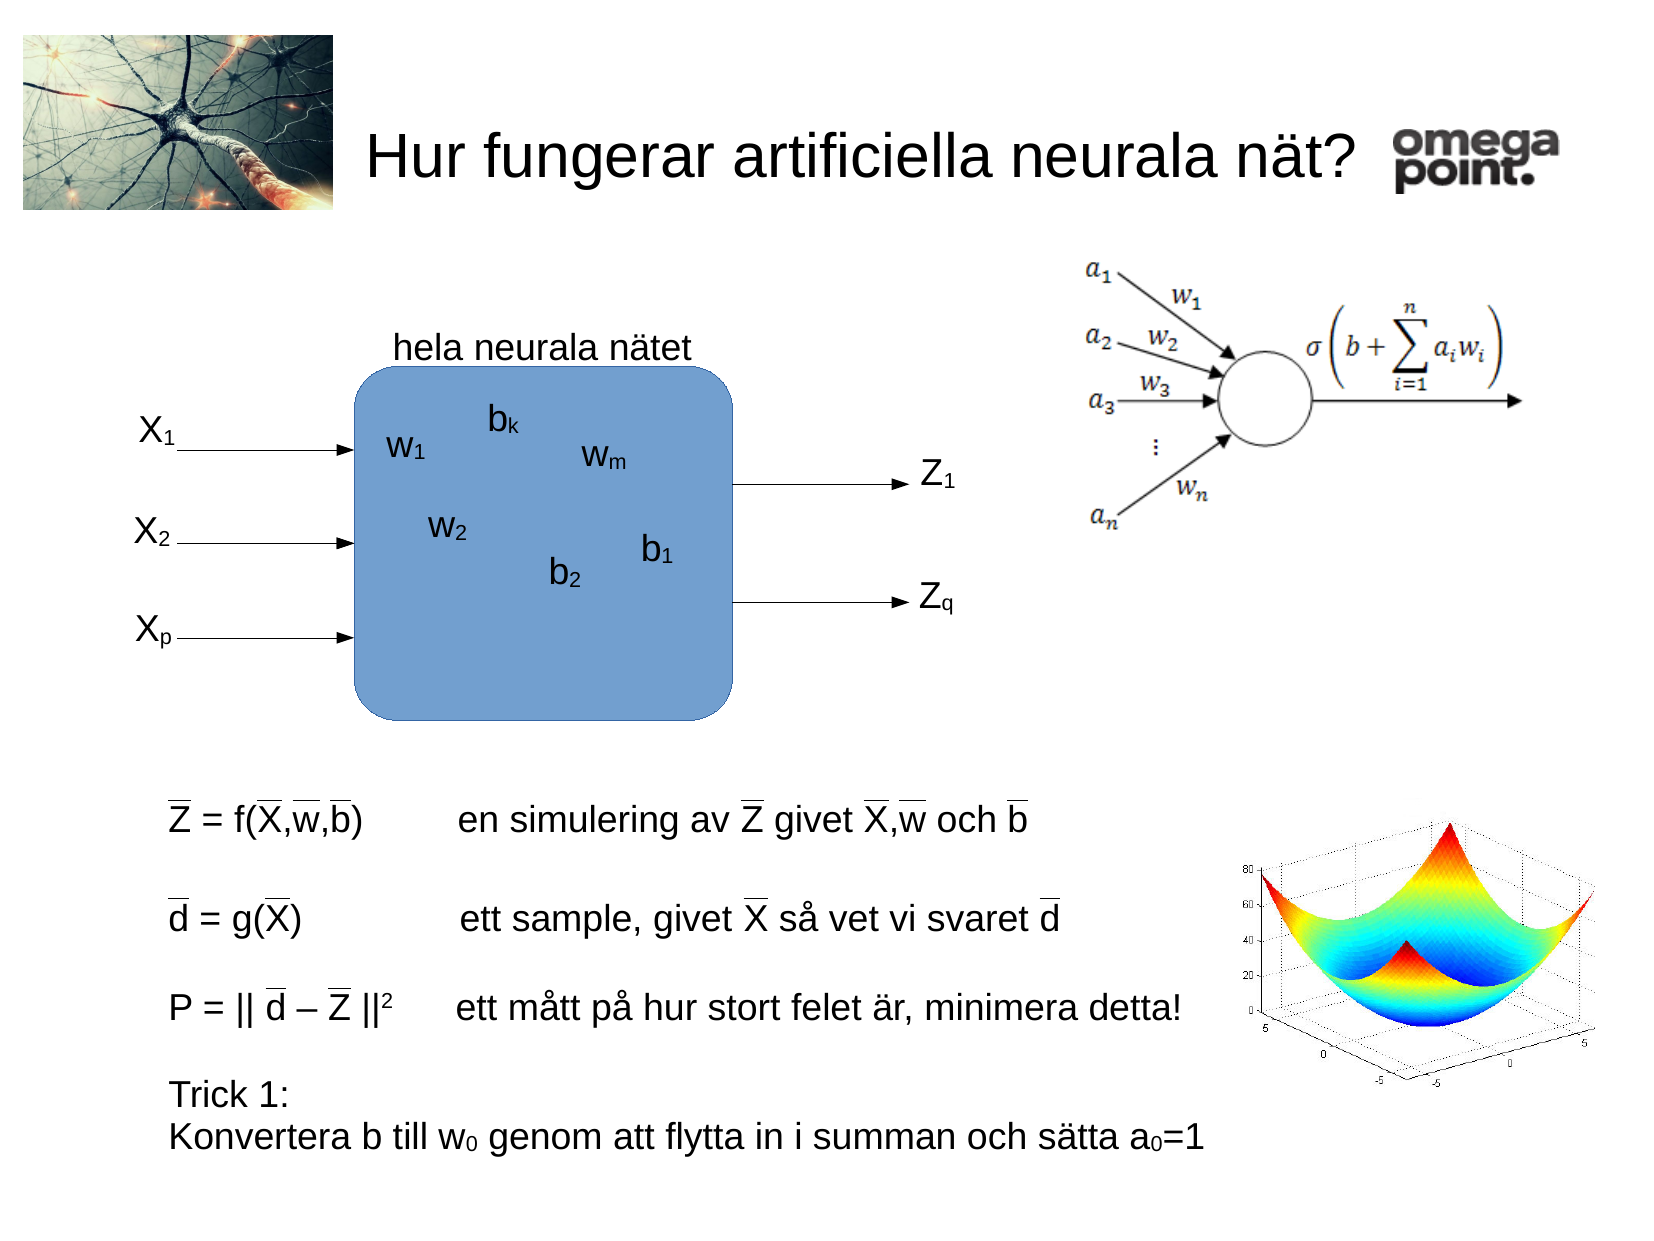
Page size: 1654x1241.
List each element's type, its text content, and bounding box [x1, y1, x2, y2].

picture [23, 35, 333, 210]
text_box hela neurala nätet [377, 318, 707, 376]
text_box wm [566, 425, 662, 507]
list [82, 290, 1571, 957]
picture [1074, 250, 1566, 544]
picture [1393, 129, 1560, 194]
title [47, 64, 1536, 272]
text_box P = || d – Z ||2 ett mått på hur stort felet är, minimera detta! [153, 979, 1243, 1065]
text_box b1 [625, 519, 691, 589]
text_box Trick 1: Konvertera b till w0 genom att flytta in i summan och sätta a0=1 [153, 1065, 1433, 1220]
text_box w1 [371, 415, 467, 497]
text_box X2 [118, 502, 186, 572]
text_box Zq [903, 566, 993, 679]
text_box w2 [413, 496, 508, 578]
text_box b2 [533, 543, 603, 613]
text_box [354, 370, 733, 721]
text_box X1 [123, 401, 251, 473]
title Hur fungerar artificiella neurala nät? [333, 52, 1607, 260]
text_box Z = f(X,w,b) en simulering av Z givet X,w och b [153, 791, 1264, 889]
text_box Xp [120, 600, 203, 682]
text_box d = g(X) ett sample, givet X så vet vi svaret d [153, 889, 1243, 979]
text_box Z1 [905, 444, 971, 514]
picture [1243, 798, 1595, 1099]
text_box bk [472, 389, 556, 501]
